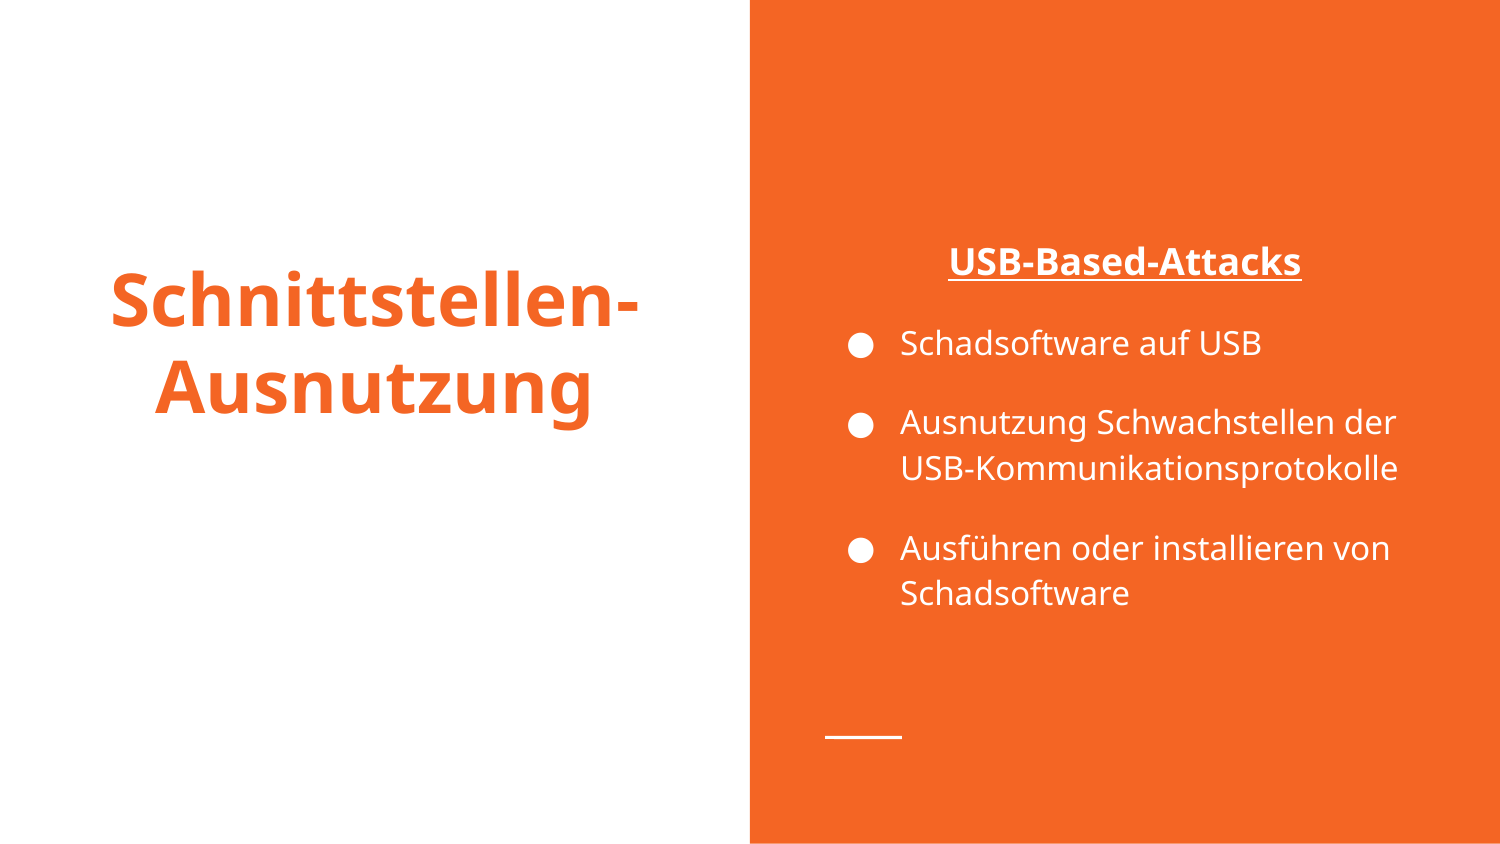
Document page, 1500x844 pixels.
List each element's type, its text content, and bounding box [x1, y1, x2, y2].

title Schnittstellen- Ausnutzung [0, 227, 750, 444]
list USB-Based-Attacks Schadsoftware auf USB Ausnutzung Schwachstellen der USB-Kommunikationsprotokolle Ausführen oder installieren von Schadsoftware [810, 173, 1440, 670]
